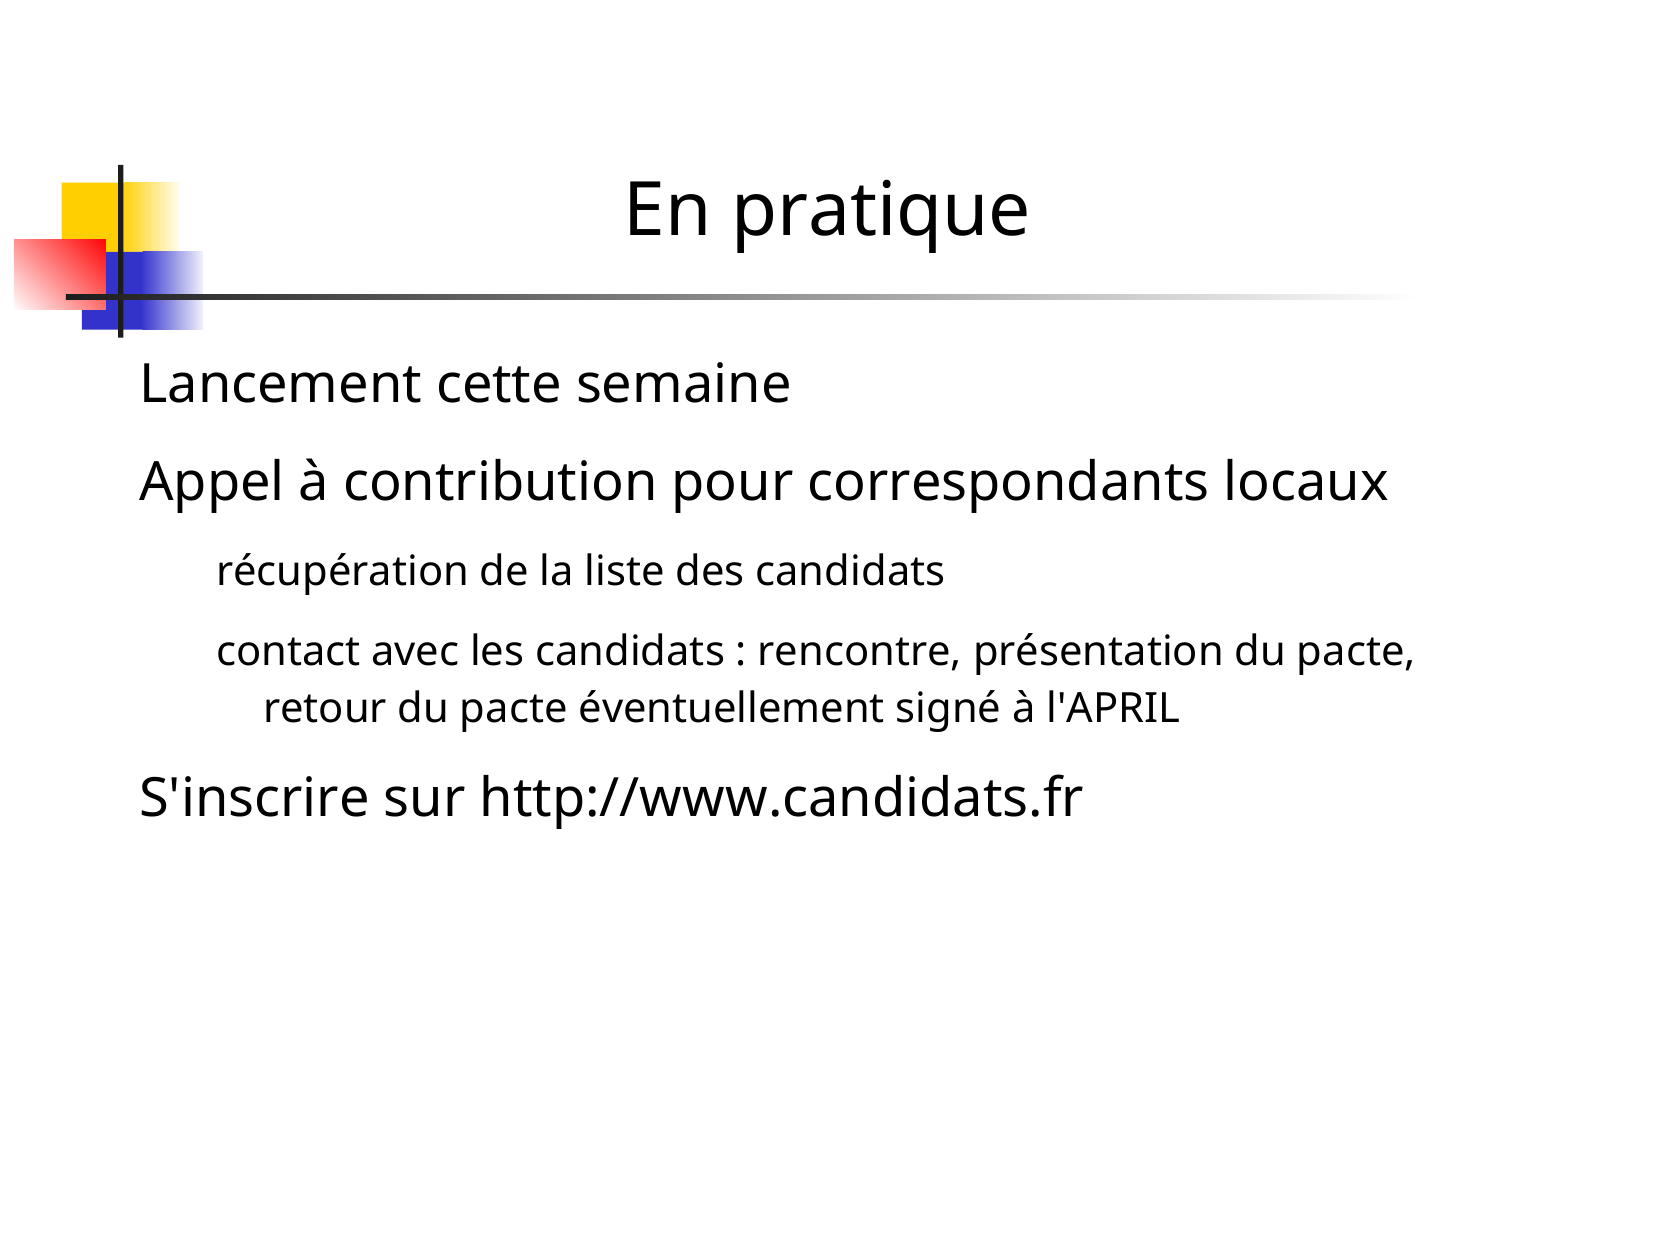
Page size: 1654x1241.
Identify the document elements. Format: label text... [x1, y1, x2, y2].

list Lancement cette semaine Appel à contribution pour correspondants locaux récupération de la liste des candidats contact avec les candidats : rencontre, présentation du pacte, retour du pacte éventuellement signé à l'APRIL S'inscrire sur http://www.candidats.fr [121, 344, 1534, 1112]
title En pratique [121, 110, 1534, 303]
